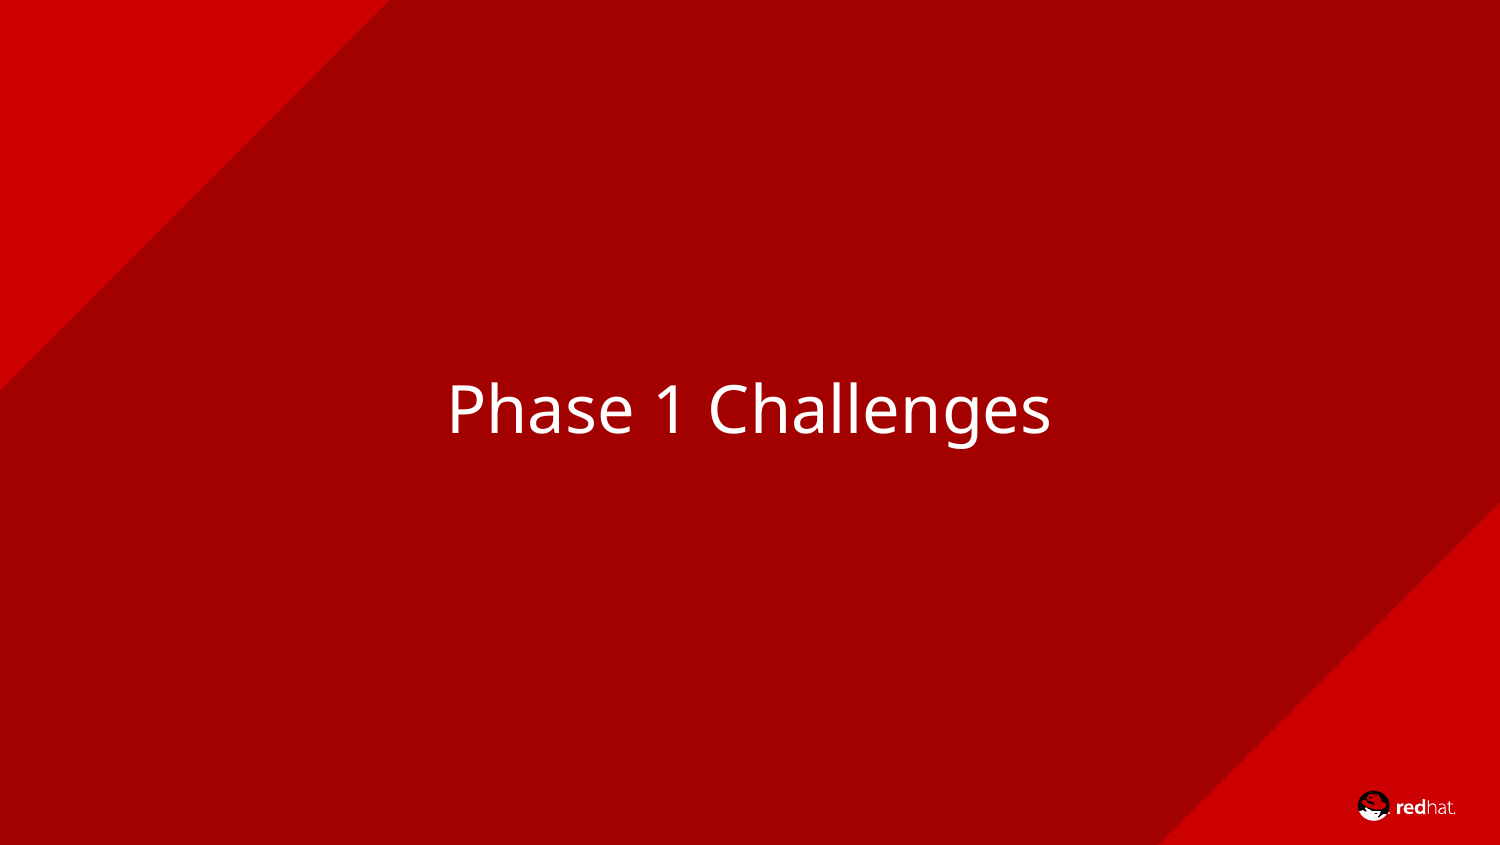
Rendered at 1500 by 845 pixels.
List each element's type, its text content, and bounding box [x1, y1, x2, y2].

picture [0, 0, 1500, 845]
title Phase 1 Challenges [112, 330, 1388, 486]
